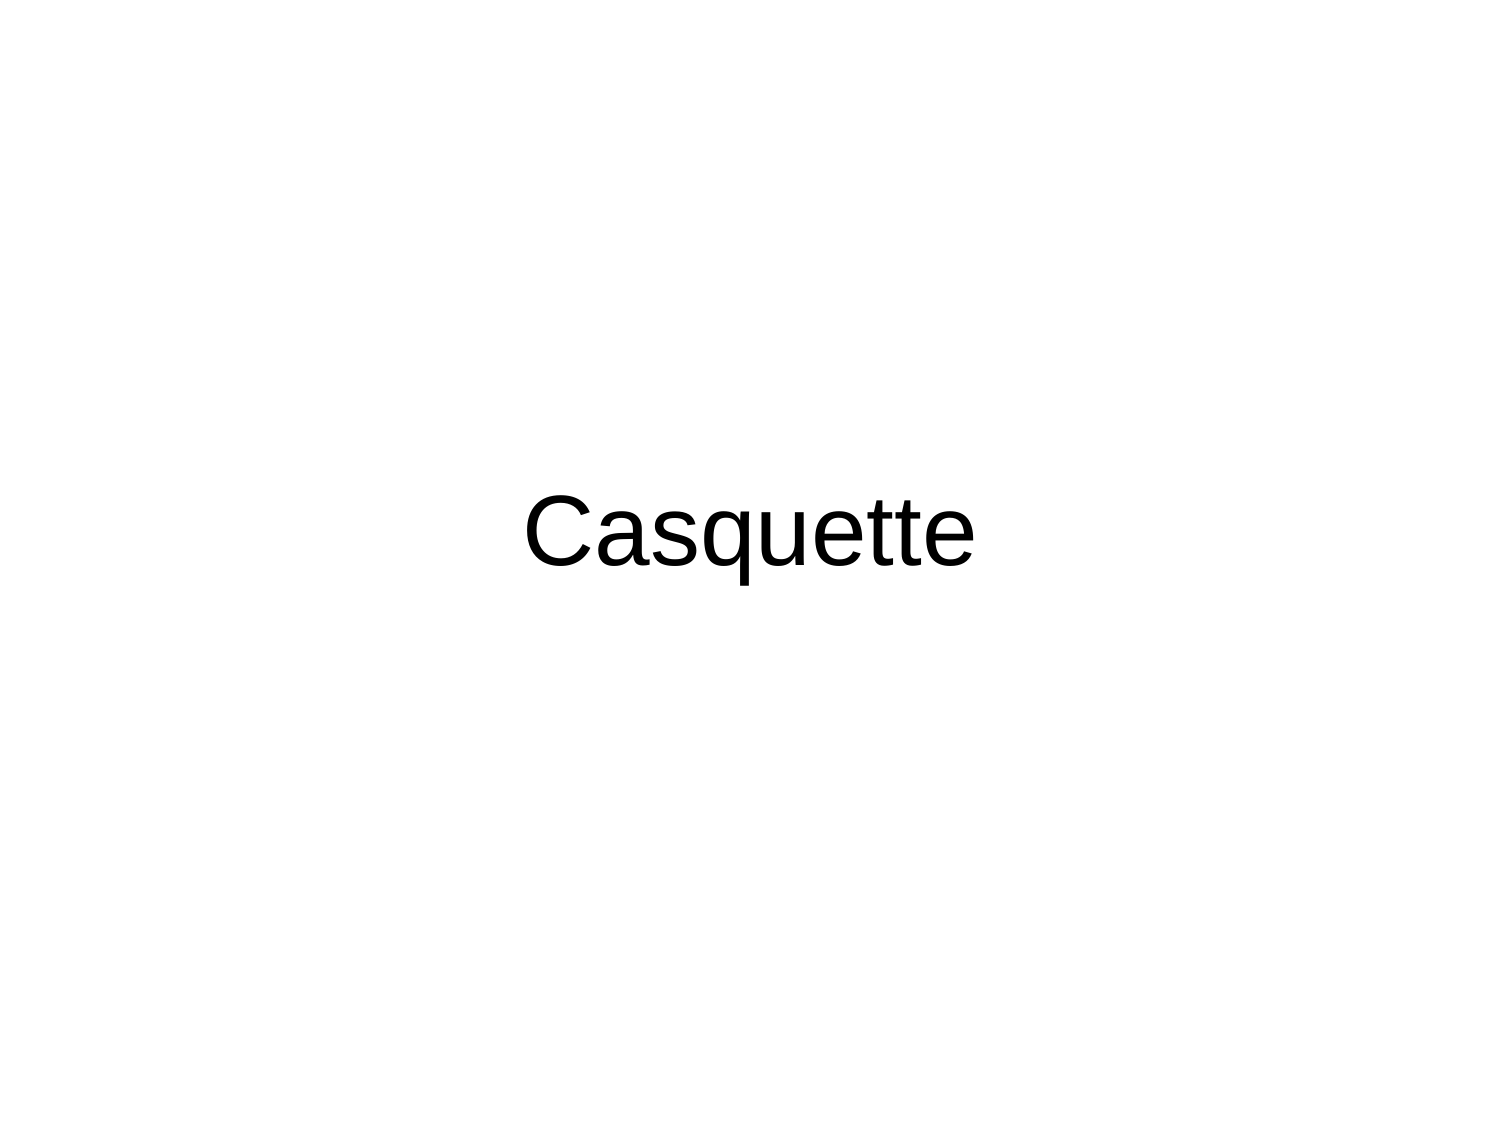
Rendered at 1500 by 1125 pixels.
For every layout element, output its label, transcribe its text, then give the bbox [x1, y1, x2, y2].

title Casquette [112, 437, 1388, 625]
